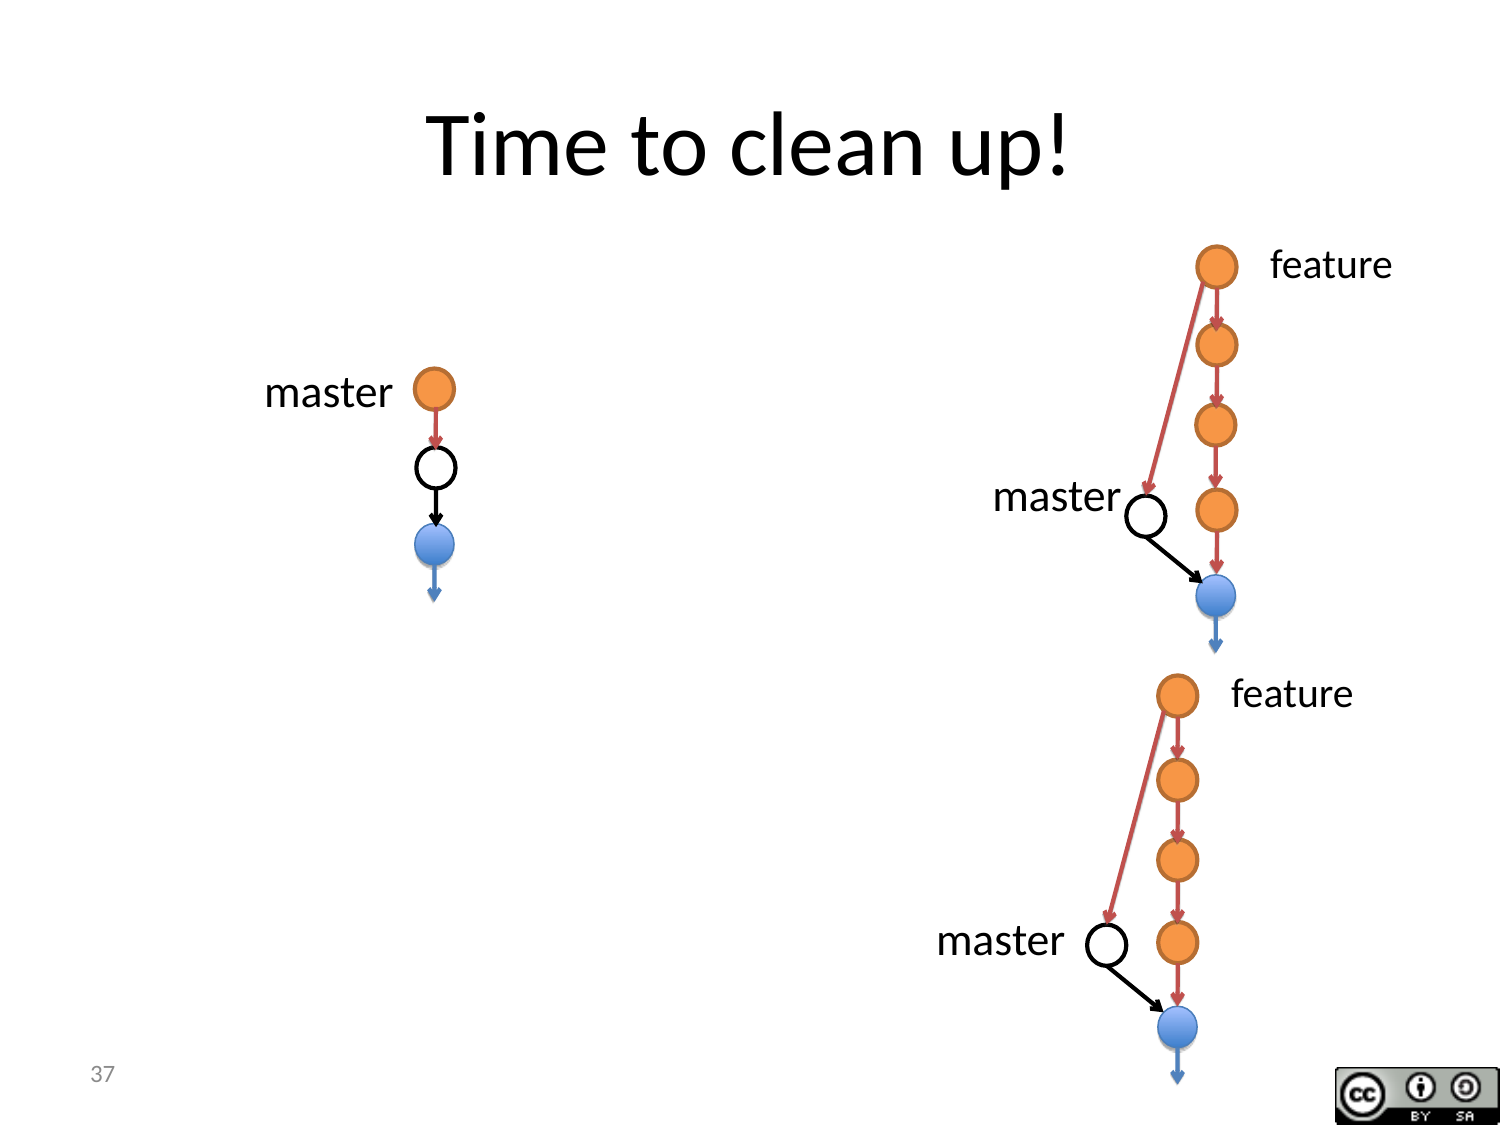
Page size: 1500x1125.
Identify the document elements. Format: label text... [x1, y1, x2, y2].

text_box [1126, 495, 1236, 616]
text_box [1158, 840, 1198, 881]
text_box master [960, 457, 1153, 528]
text_box [1197, 246, 1237, 288]
text_box [1158, 675, 1198, 717]
title Time to clean up! [75, 45, 1425, 233]
text_box [1197, 489, 1237, 531]
text_box [414, 368, 455, 410]
text_box master [904, 902, 1097, 973]
picture [1335, 1067, 1500, 1125]
text_box feature [1235, 229, 1428, 295]
text_box [414, 447, 456, 565]
text_box [1197, 324, 1237, 366]
text_box [1158, 922, 1198, 963]
text_box [1158, 759, 1198, 801]
text_box feature [1196, 658, 1389, 724]
slide_number <number> [75, 1042, 425, 1103]
text_box [1087, 924, 1198, 1048]
text_box [1196, 404, 1236, 446]
text_box master [232, 354, 425, 425]
